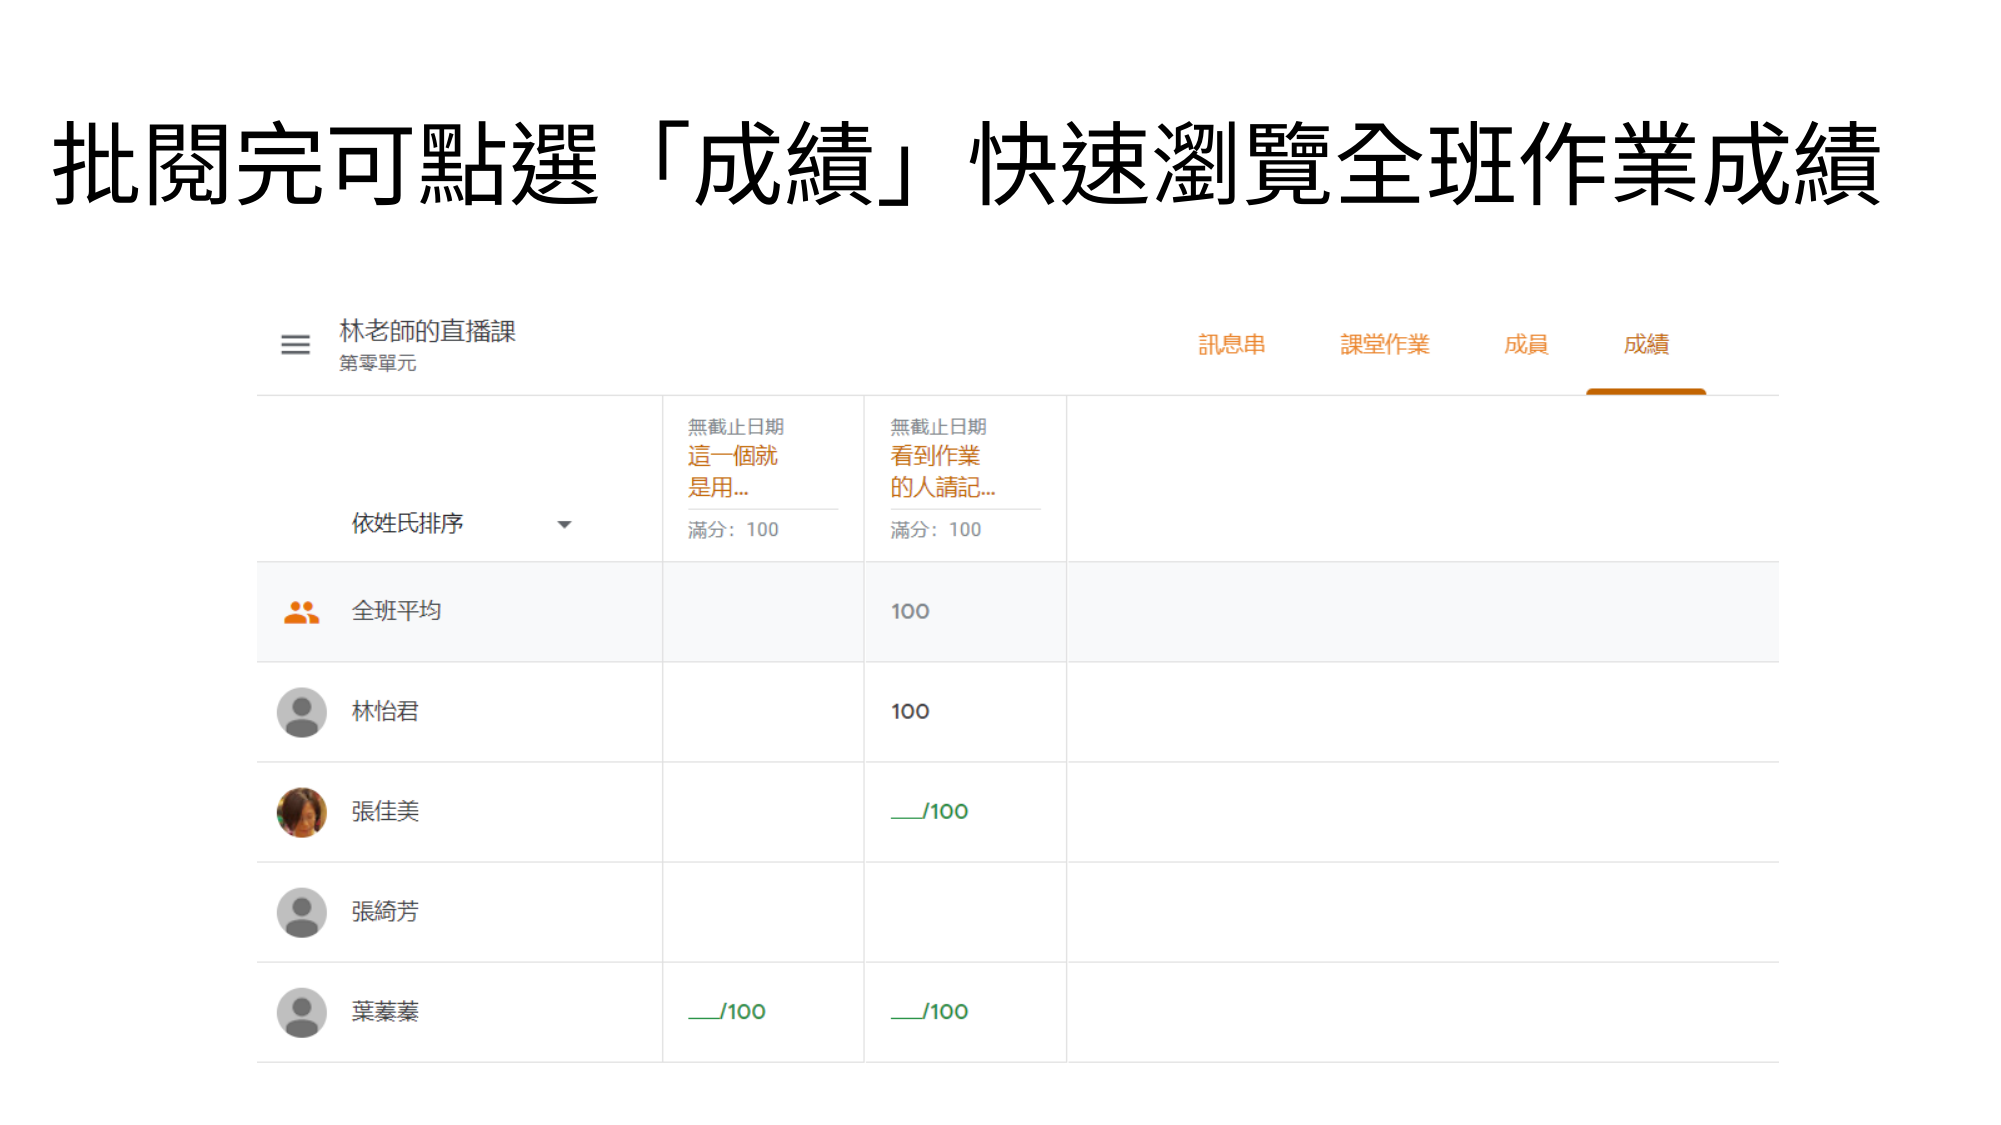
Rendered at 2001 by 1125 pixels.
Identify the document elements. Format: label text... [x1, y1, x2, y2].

picture [257, 301, 1779, 1093]
title 批閱完可點選「成績」快速瀏覽全班作業成績 [35, 59, 1950, 278]
